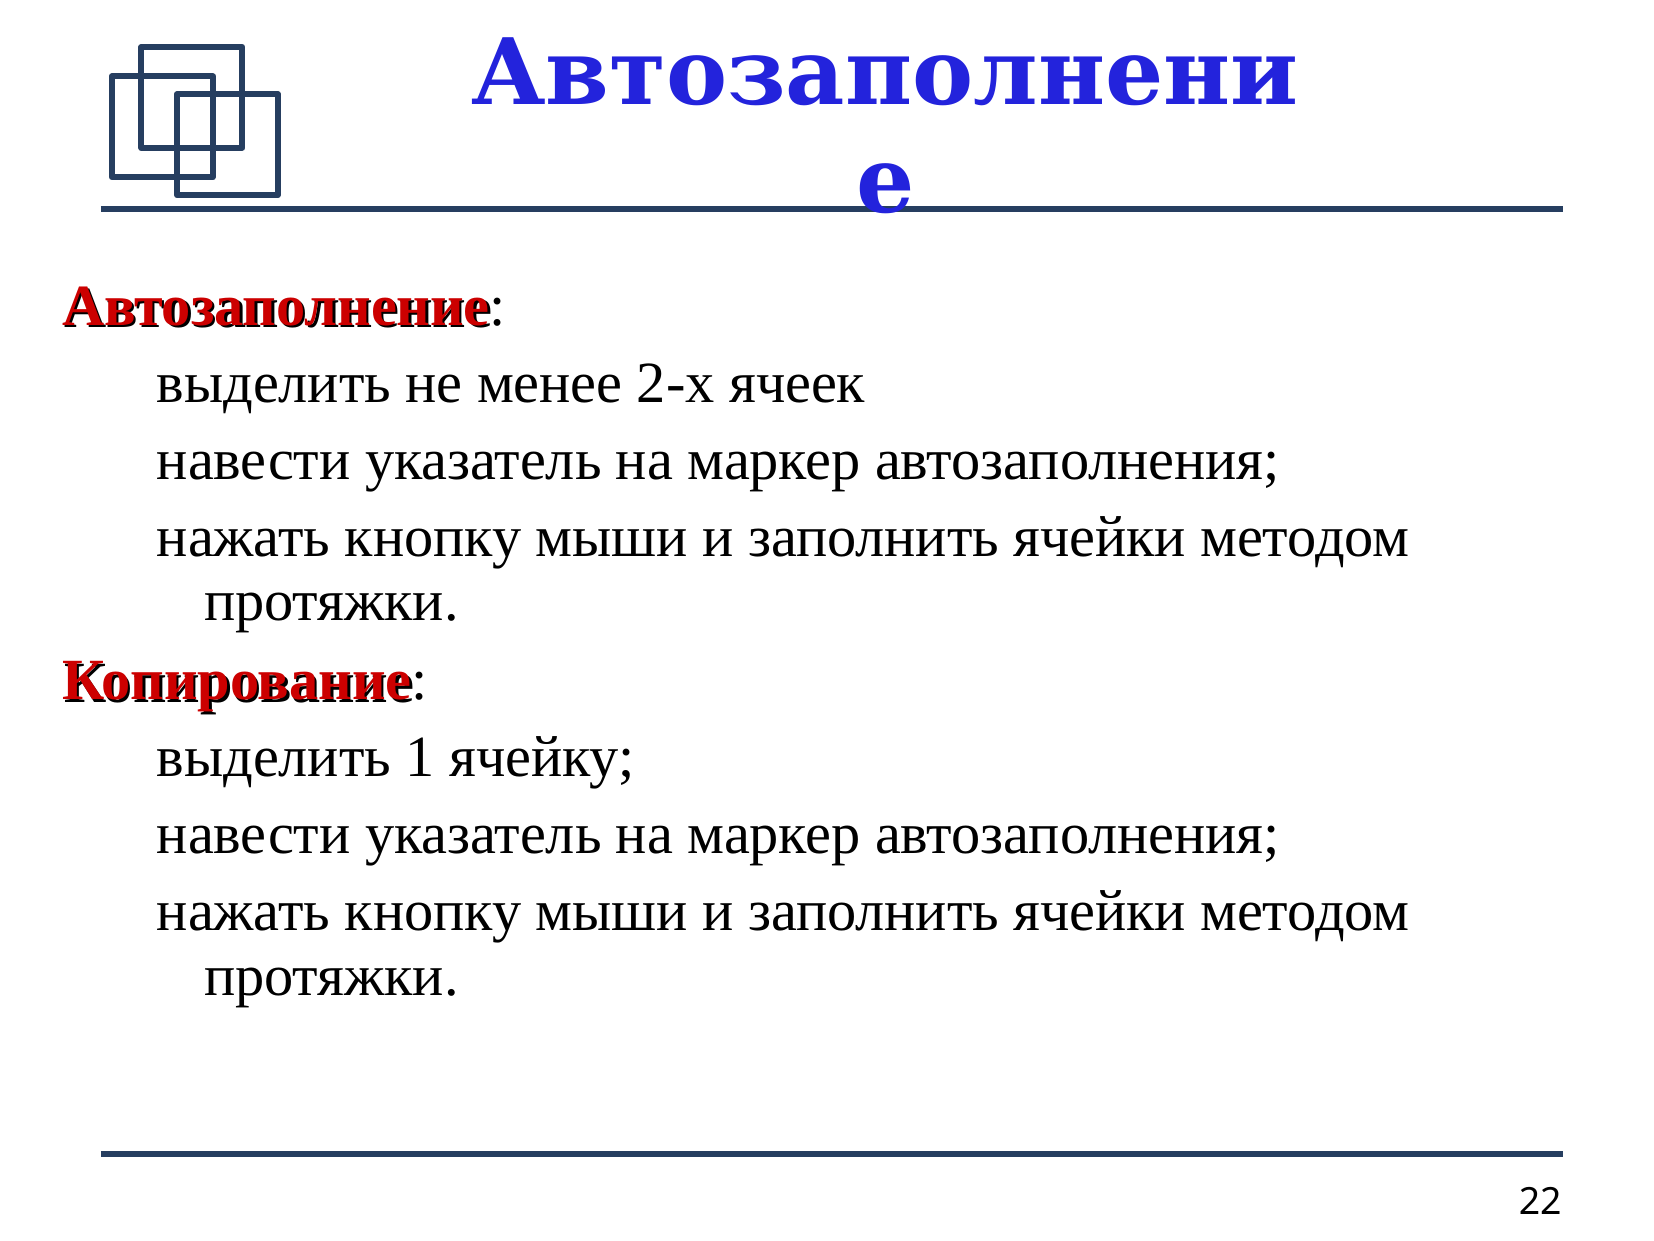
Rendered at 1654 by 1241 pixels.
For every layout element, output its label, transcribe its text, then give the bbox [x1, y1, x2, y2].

text_box Автозаполнение: выделить не менее 2-х ячеек навести указатель на маркер автозаполнения; нажать кнопку мыши и заполнить ячейки методом протяжки. Копирование: выделить 1 ячейку; навести указатель на маркер автозаполнения; нажать кнопку мыши и заполнить ячейки методом протяжки. [47, 265, 1627, 1104]
text_box Автозаполнение [442, 74, 1329, 178]
